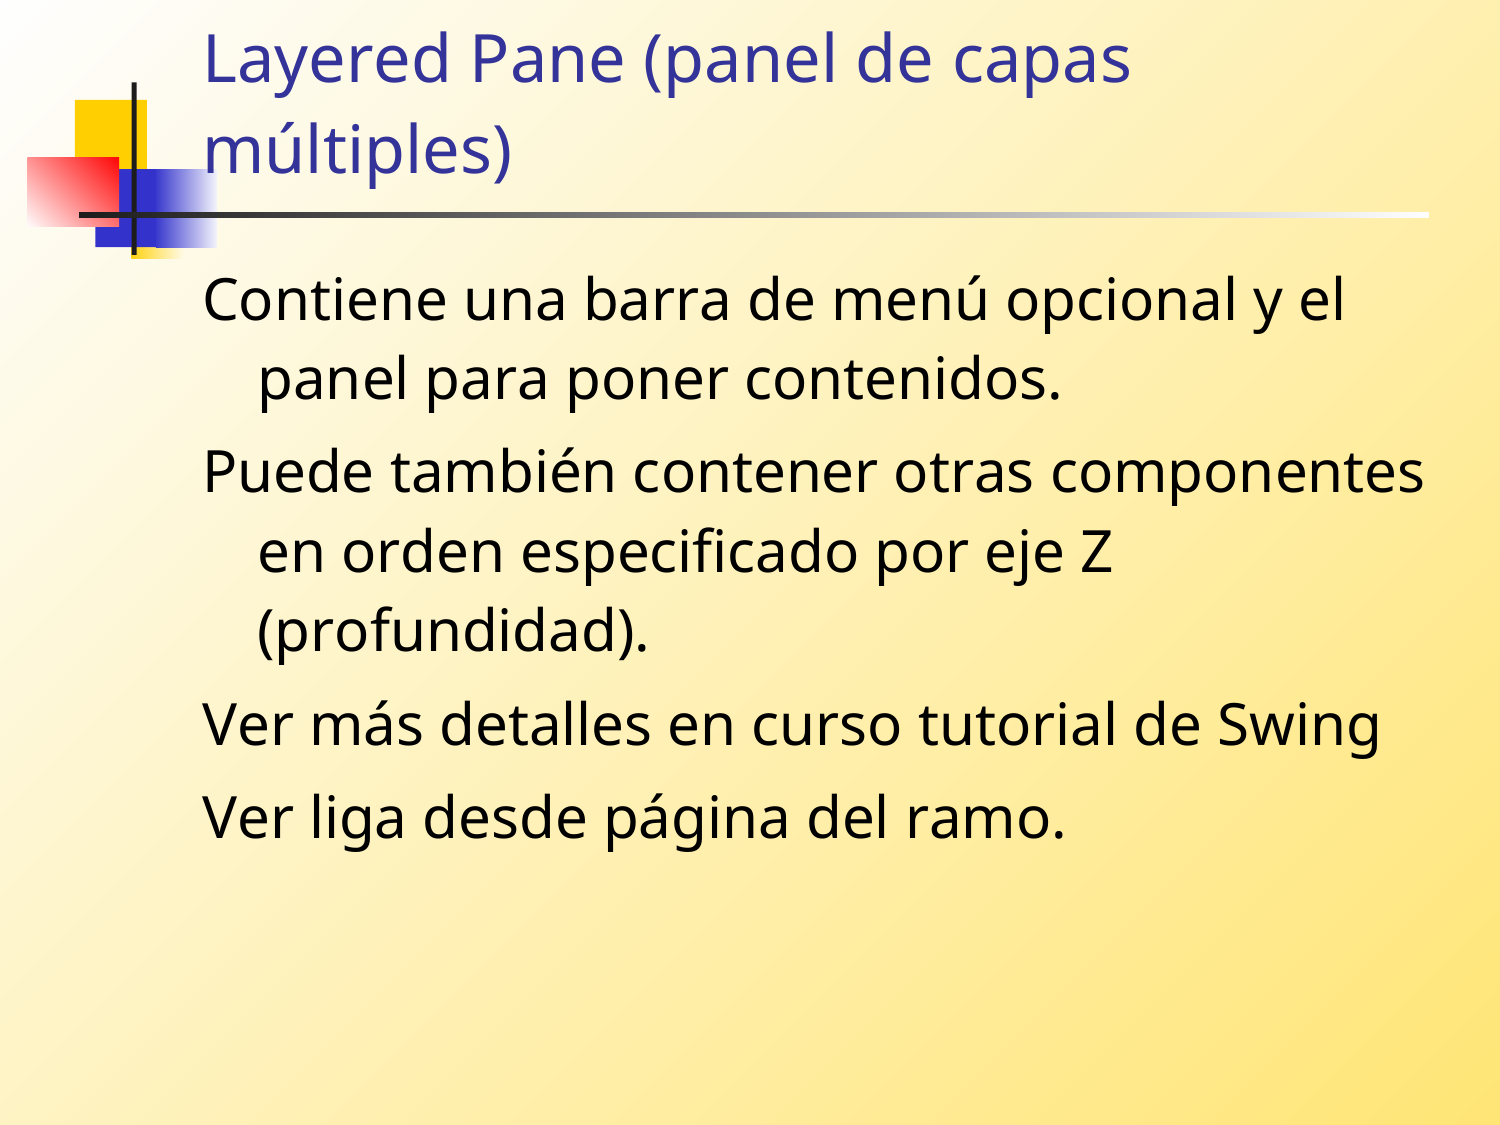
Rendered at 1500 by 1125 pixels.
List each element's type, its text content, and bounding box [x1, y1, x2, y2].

list Contiene una barra de menú opcional y el panel para poner contenidos. Puede también contener otras componentes en orden especificado por eje Z (profundidad). Ver más detalles en curso tutorial de Swing Ver liga desde página del ramo. [187, 249, 1463, 1013]
title Layered Pane (panel de capas múltiples)‏ [187, 37, 1466, 201]
